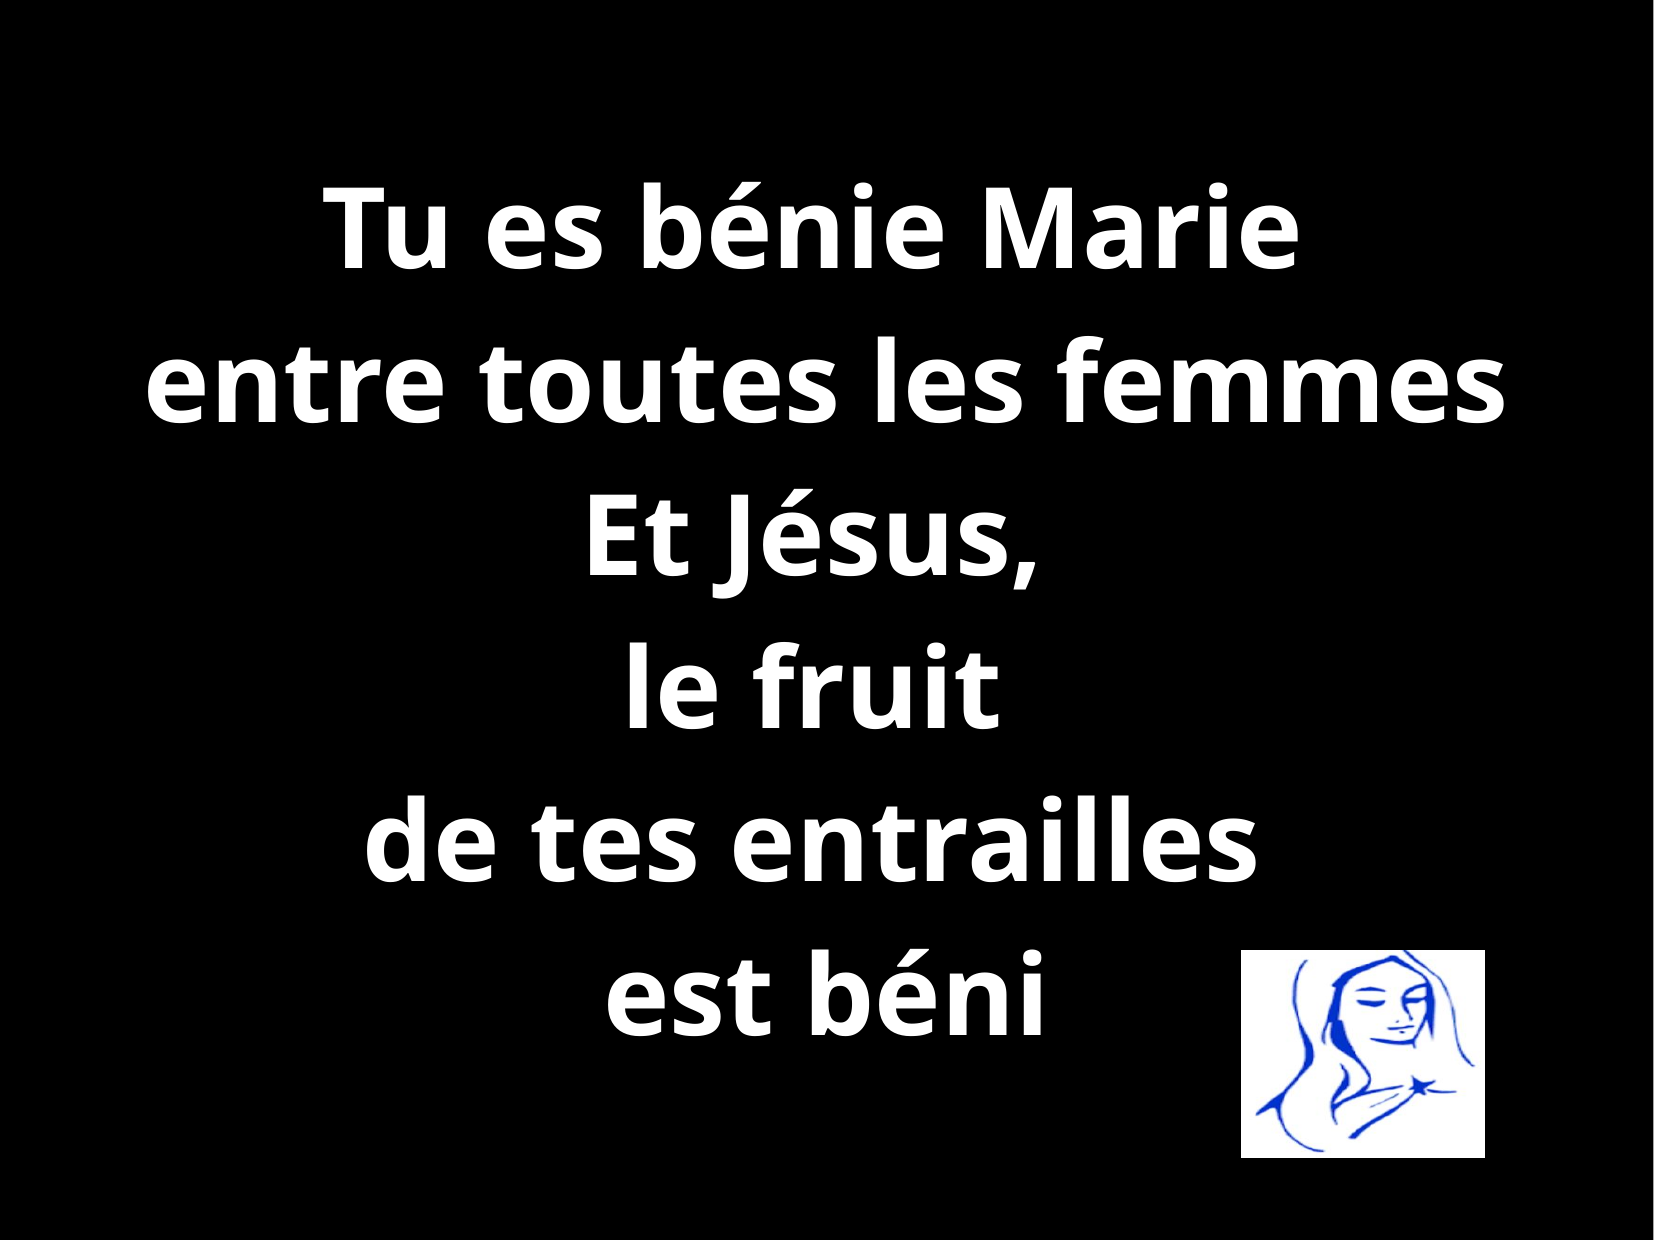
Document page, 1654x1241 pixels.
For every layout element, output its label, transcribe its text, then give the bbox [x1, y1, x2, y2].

subtitle Tu es bénie Marie entre toutes les femmes Et Jésus, le fruit de tes entrailles est béni [23, 0, 1630, 1236]
picture [1241, 950, 1485, 1158]
